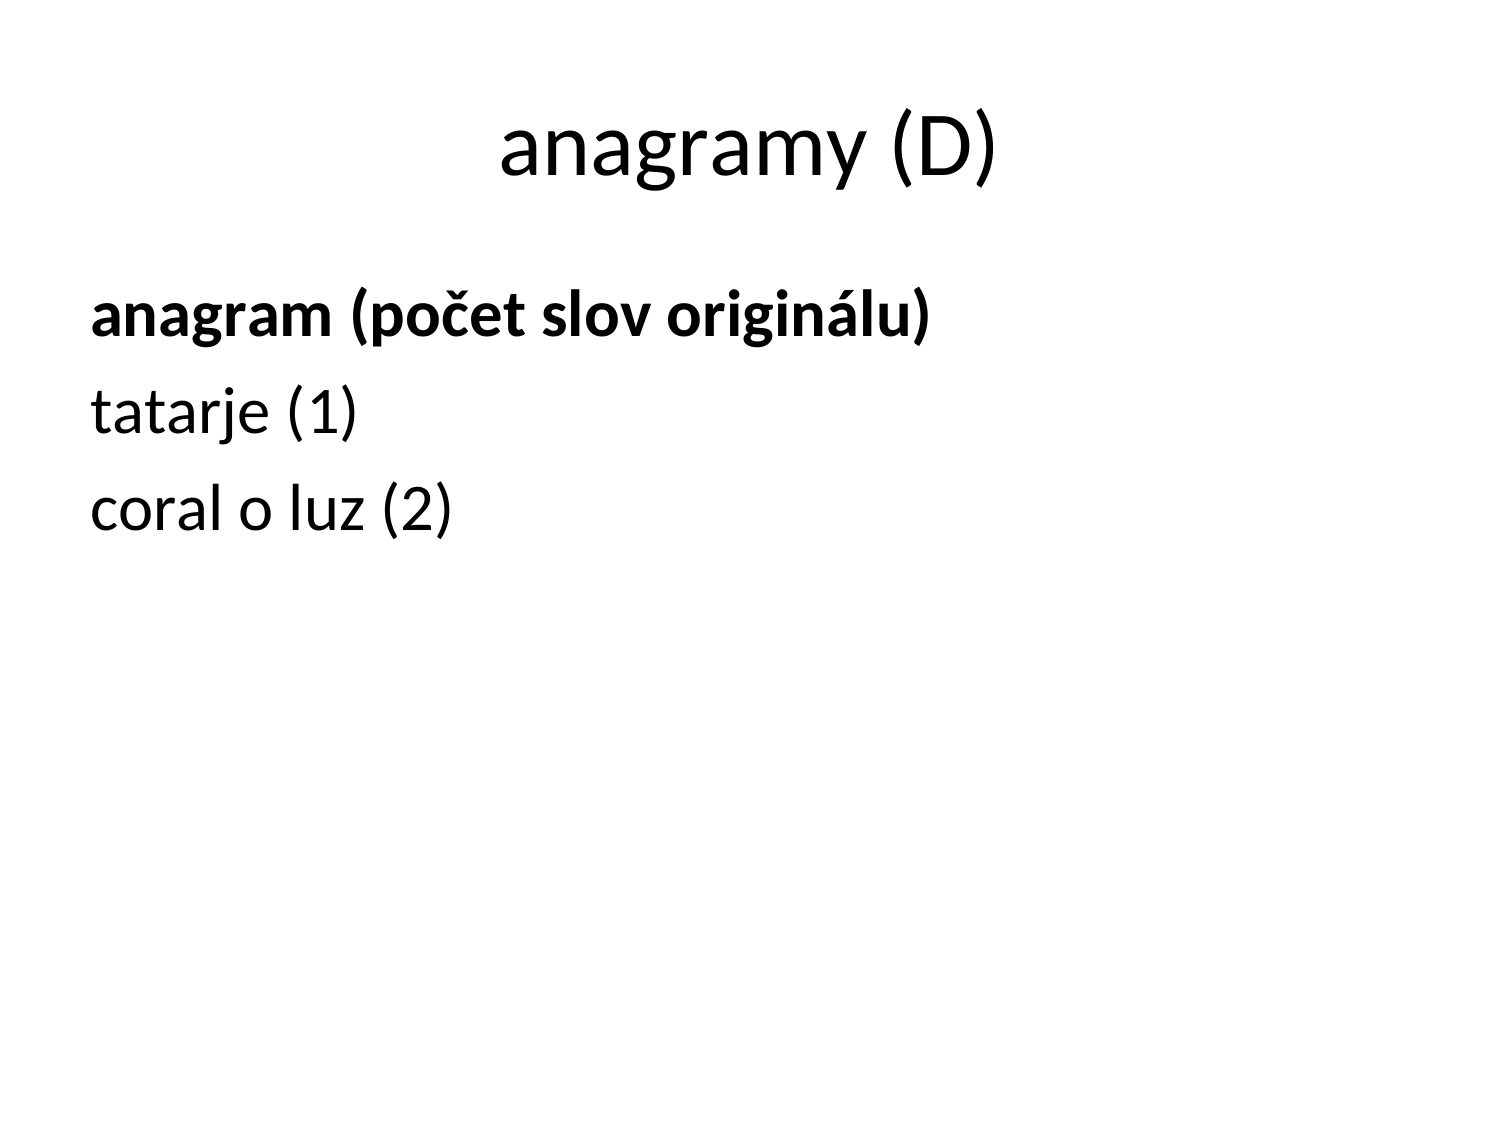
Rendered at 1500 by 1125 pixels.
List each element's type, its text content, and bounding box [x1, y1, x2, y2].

list anagram (počet slov originálu) tatarje (1) coral o luz (2) [75, 262, 1426, 1006]
title anagramy (D) [75, 45, 1426, 233]
